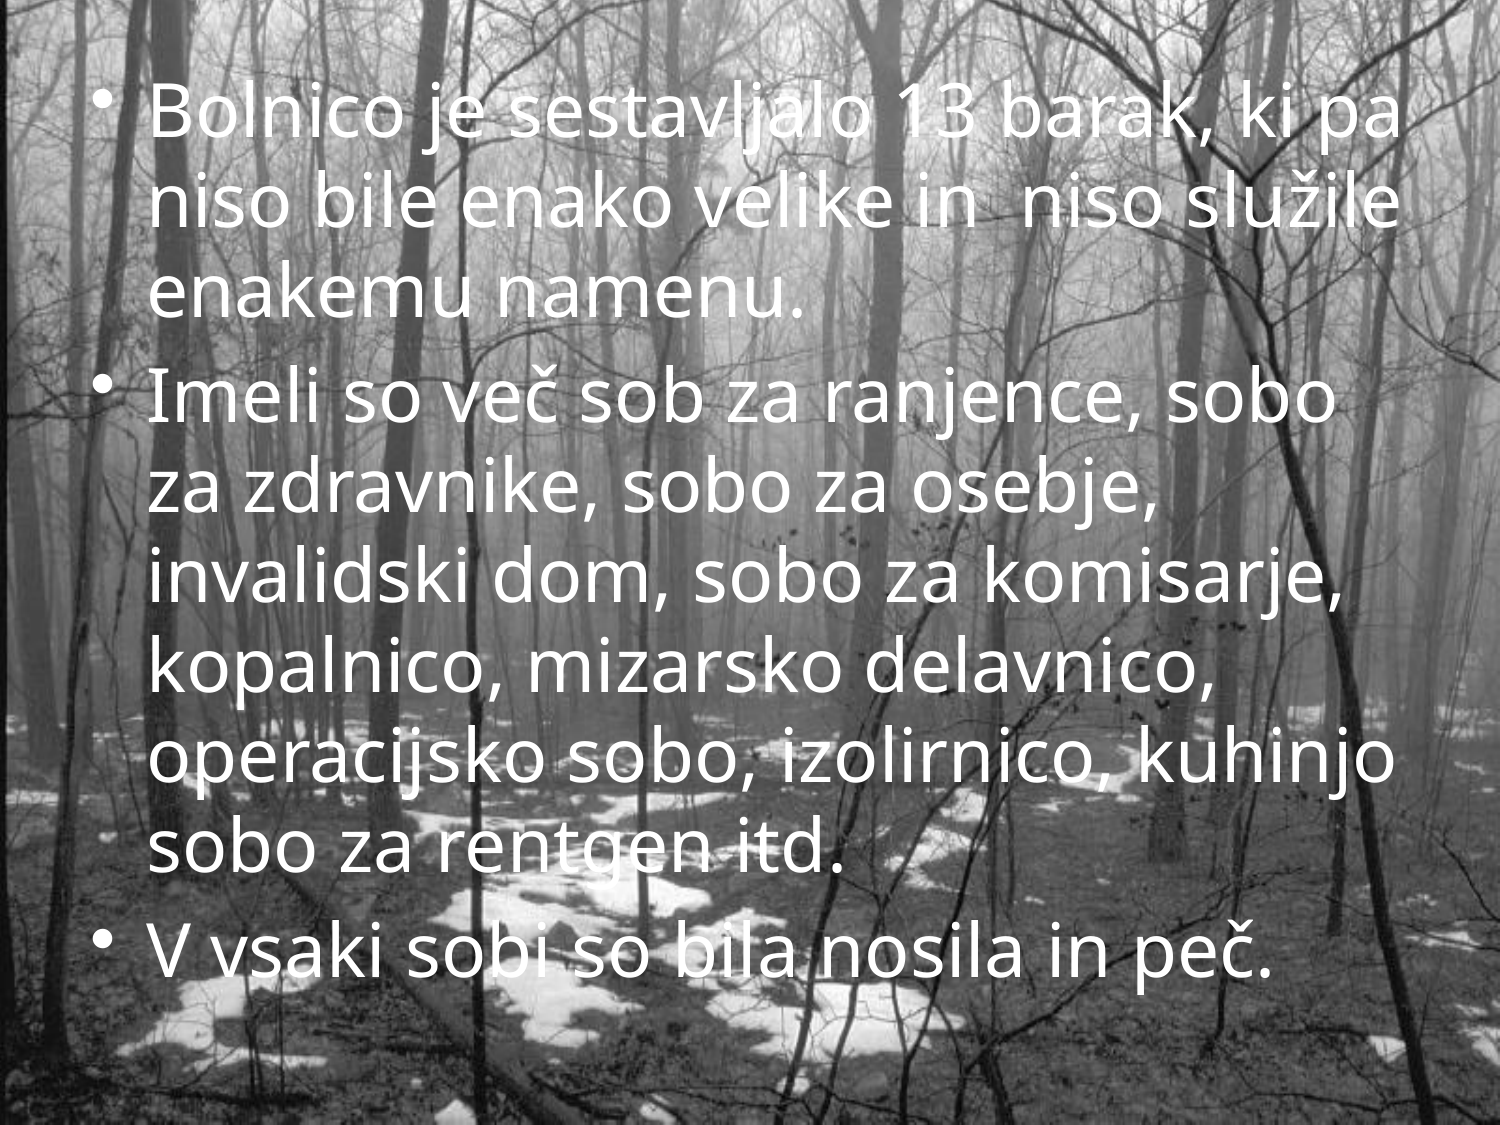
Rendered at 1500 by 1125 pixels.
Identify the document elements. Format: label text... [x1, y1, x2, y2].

list Bolnico je sestavljalo 13 barak, ki pa niso bile enako velike in niso služile enakemu namenu. Imeli so več sob za ranjence, sobo za zdravnike, sobo za osebje, invalidski dom, sobo za komisarje, kopalnico, mizarsko delavnico, operacijsko sobo, izolirnico, kuhinjo sobo za rentgen itd. V vsaki sobi so bila nosila in peč. [75, 54, 1425, 1005]
picture [0, 0, 1500, 1125]
